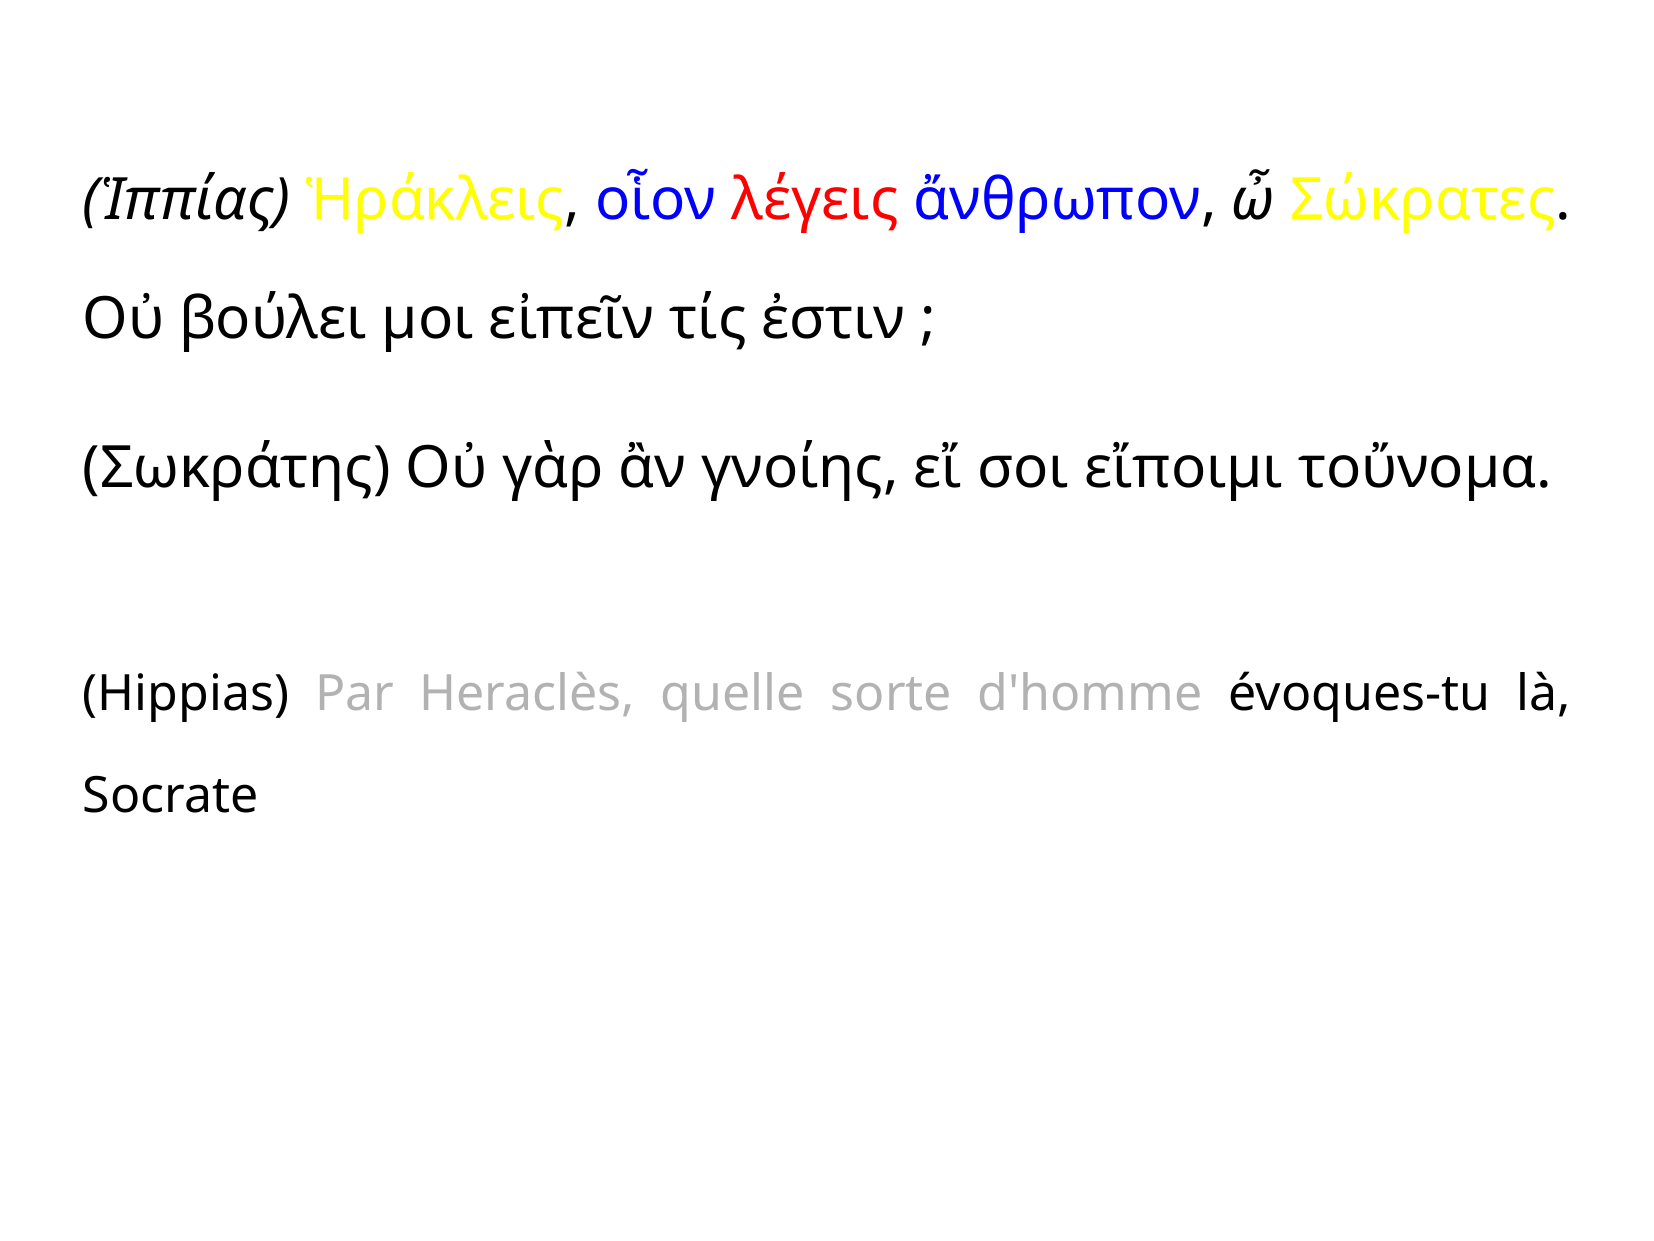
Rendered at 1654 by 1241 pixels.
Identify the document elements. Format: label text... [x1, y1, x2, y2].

list (Ἱππίας) Ἡράκλεις, οἷον λέγεις ἄνθρωπον, ὦ Σώκρατες. Οὐ βούλει μοι εἰπεῖν τίς ἐστιν ; (Σωκράτης) Οὐ γὰρ ἂν γνοίης, εἴ σοι εἴποιμι τοὔνομα. (Hippias) Par Heraclès, quelle sorte d'homme évoques-tu là, Socrate [82, 118, 1571, 1184]
